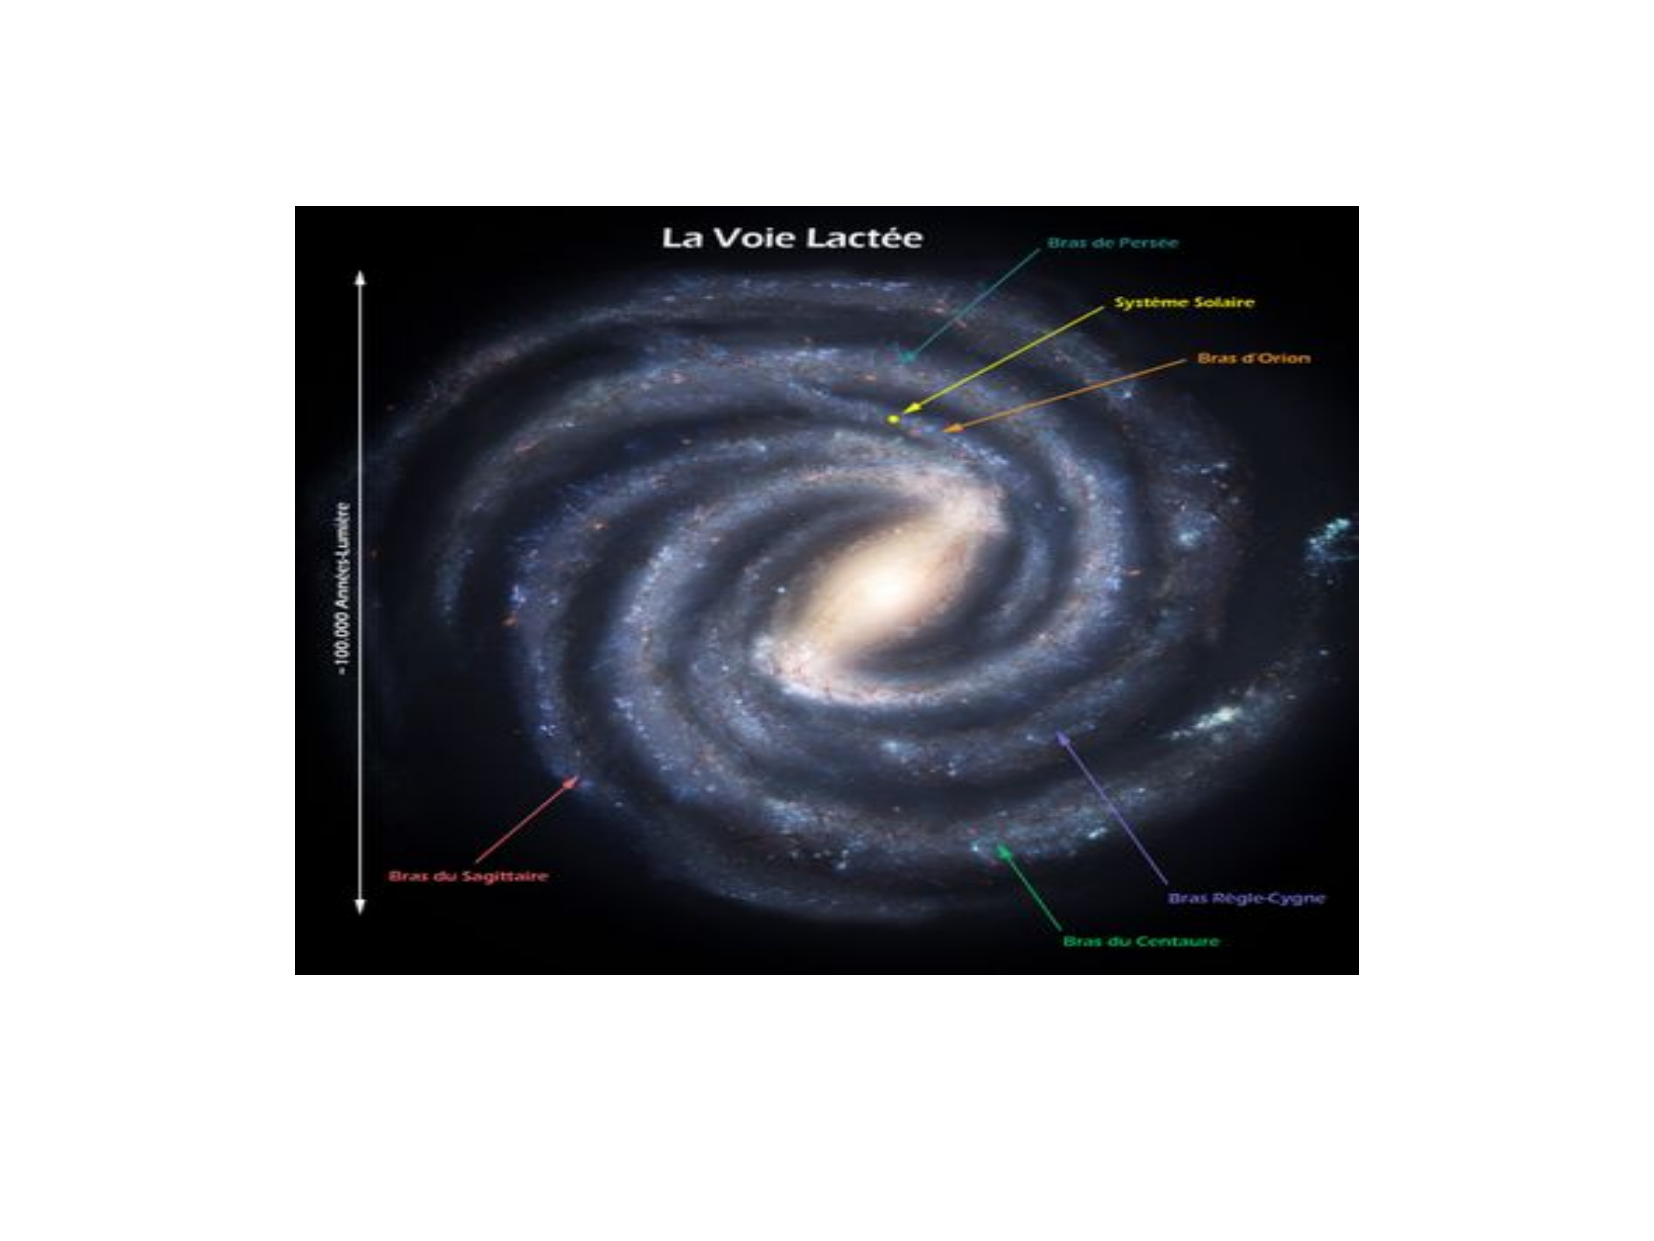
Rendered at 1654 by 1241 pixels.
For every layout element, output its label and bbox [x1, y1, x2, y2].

picture [295, 206, 1359, 975]
